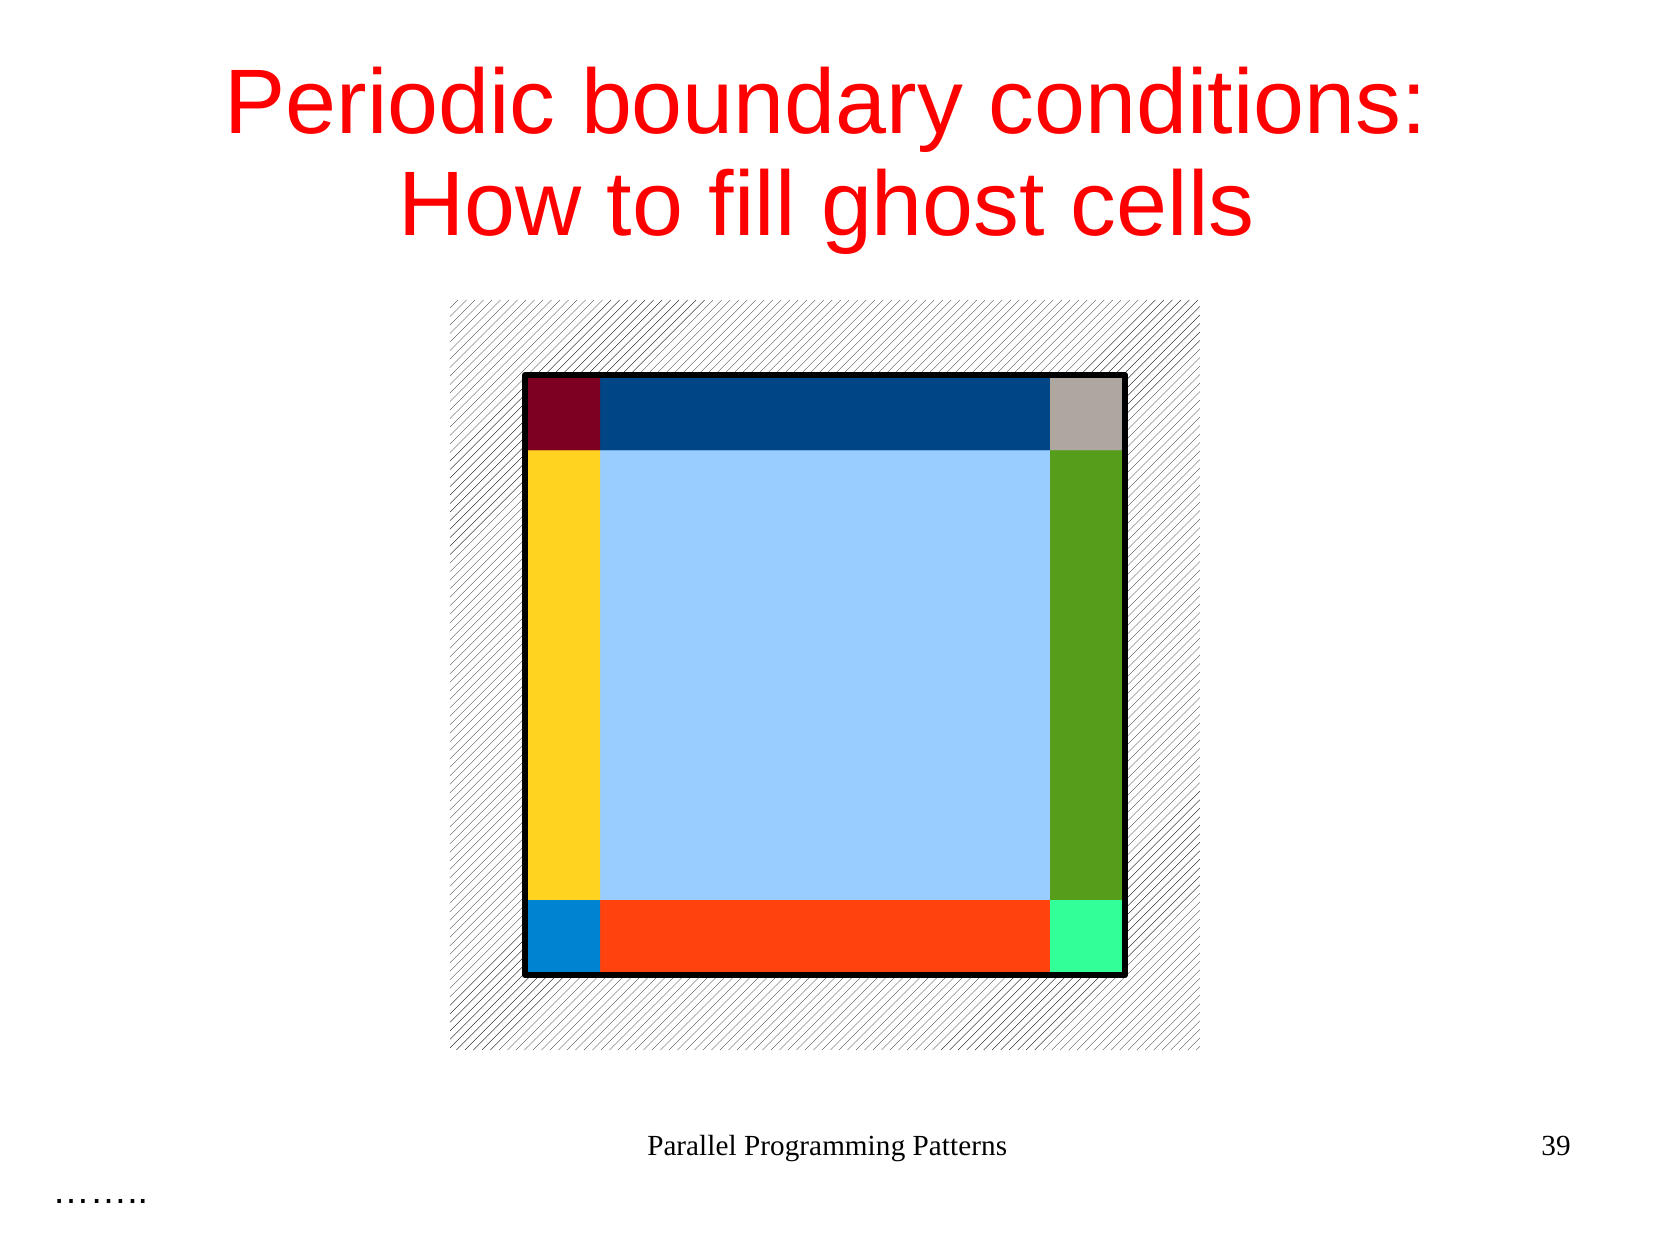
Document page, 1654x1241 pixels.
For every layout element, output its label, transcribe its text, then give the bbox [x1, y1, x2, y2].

title Periodic boundary conditions: How to fill ghost cells [82, 49, 1571, 257]
text_box [450, 300, 1201, 1051]
text_box …….. [37, 1162, 188, 1220]
